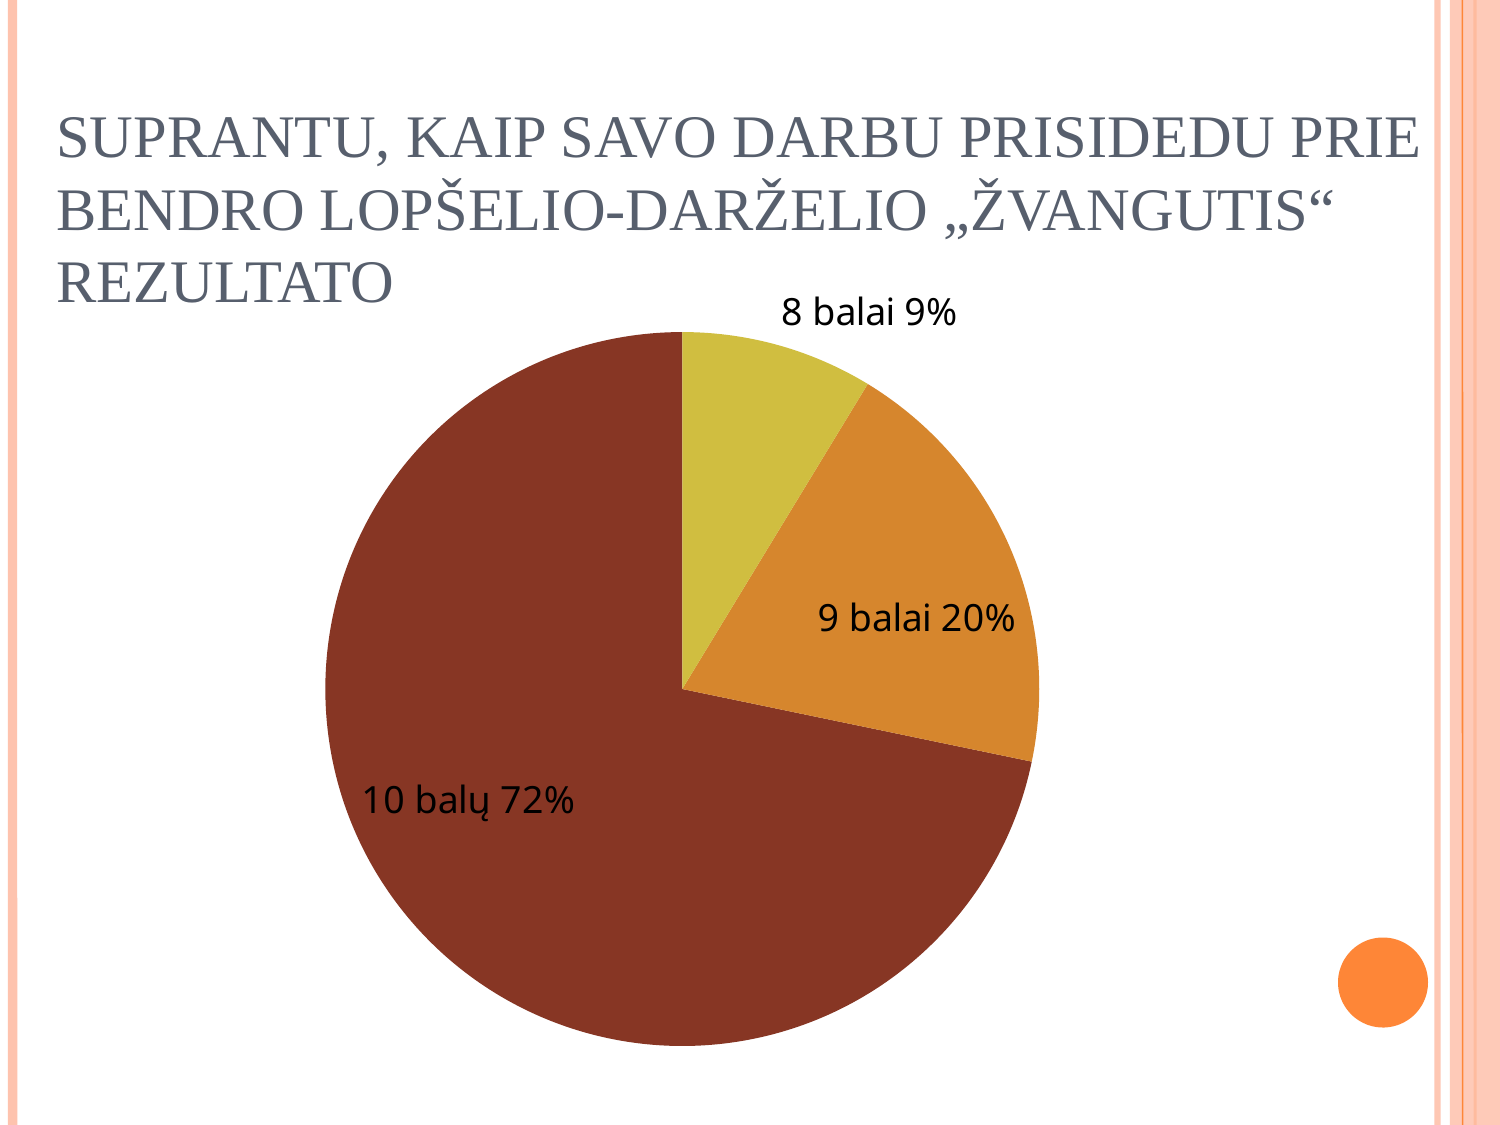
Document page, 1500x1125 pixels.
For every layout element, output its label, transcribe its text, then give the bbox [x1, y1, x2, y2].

chart [75, 262, 1300, 1062]
title Suprantu, kaip savo darbu prisidedu prie bendro lopšelio-darželio „Žvangutis“ rezultato [41, 90, 1471, 263]
